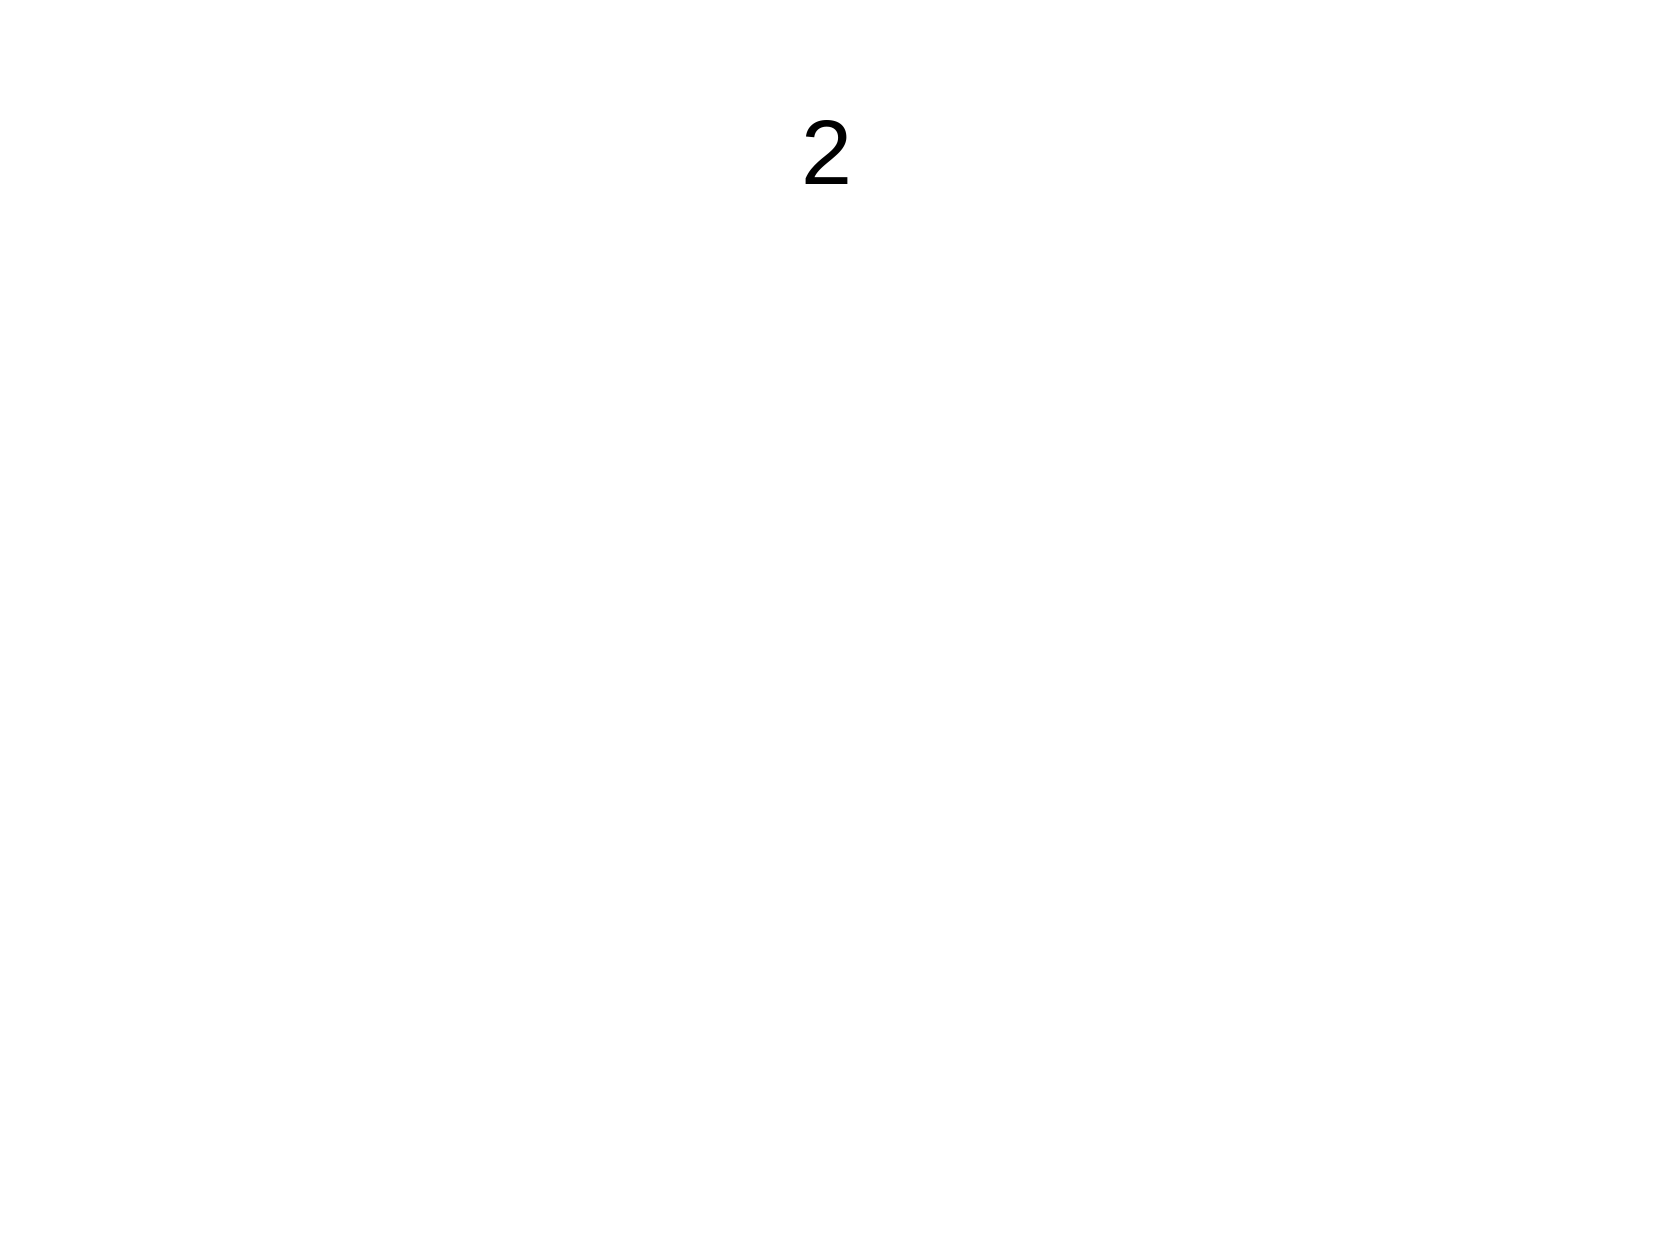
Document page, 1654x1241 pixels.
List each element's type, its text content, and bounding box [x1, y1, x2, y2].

title 2 [82, 49, 1571, 257]
